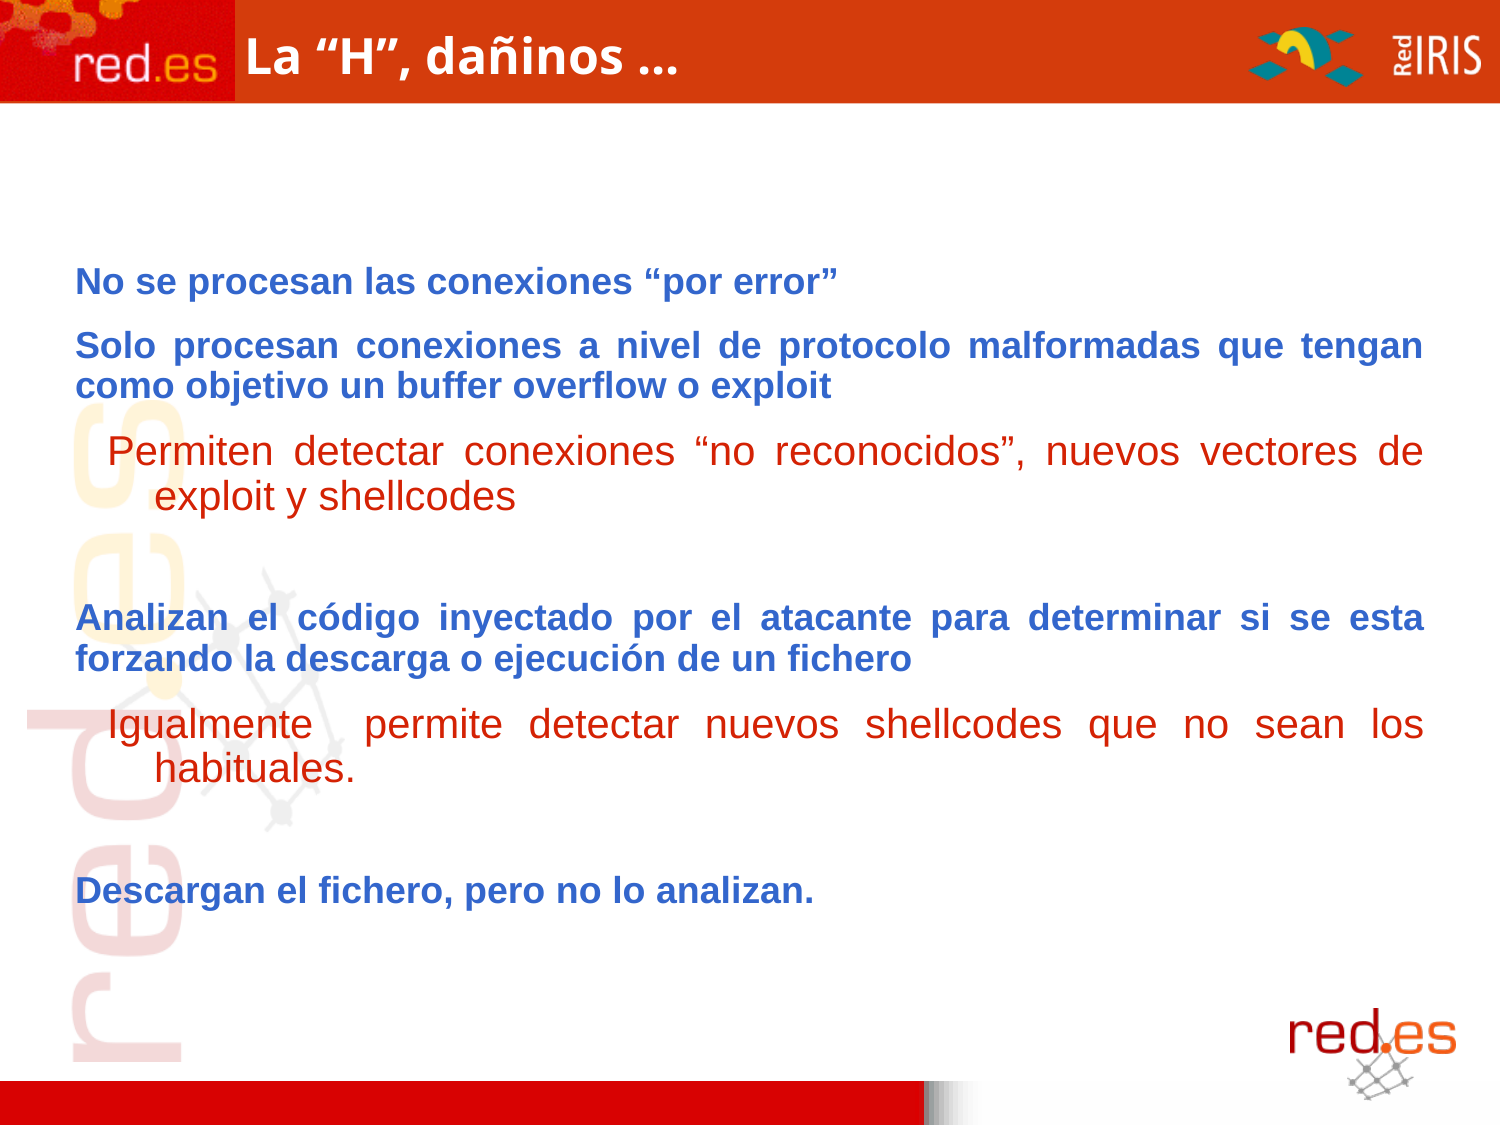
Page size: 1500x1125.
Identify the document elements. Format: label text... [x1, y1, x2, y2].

picture [1412, 27, 1481, 87]
picture [27, 400, 345, 1062]
picture [0, 1008, 1500, 1125]
title La “H”, dañinos ... [244, 0, 1412, 121]
picture [0, 0, 235, 101]
list No se procesan las conexiones “por error” Solo procesan conexiones a nivel de protocolo malformadas que tengan como objetivo un buffer overflow o exploit Permiten detectar conexiones “no reconocidos”, nuevos vectores de exploit y shellcodes Analizan el código inyectado por el atacante para determinar si se esta forzando la descarga o ejecución de un fichero Igualmente permite detectar nuevos shellcodes que no sean los habituales. Descargan el fichero, pero no lo analizan. [75, 262, 1426, 1006]
